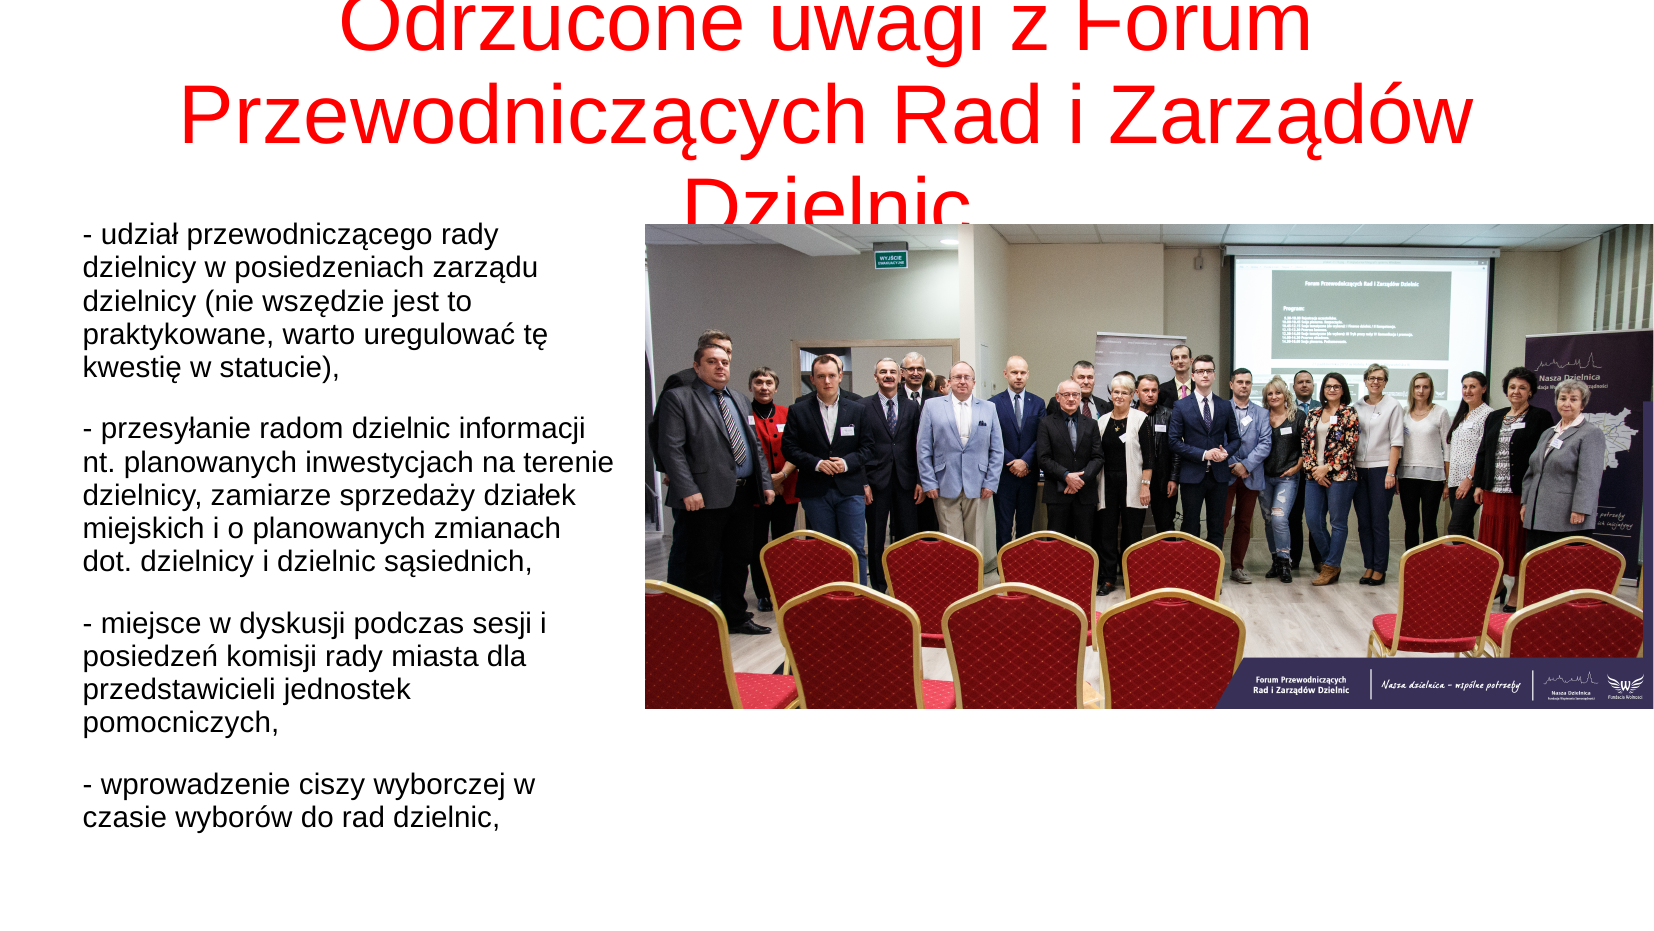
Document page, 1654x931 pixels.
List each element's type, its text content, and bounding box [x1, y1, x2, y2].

title Odrzucone uwagi z Forum Przewodniczących Rad i Zarządów Dzielnic [82, 31, 1571, 199]
list - udział przewodniczącego rady dzielnicy w posiedzeniach zarządu dzielnicy (nie wszędzie jest to praktykowane, warto uregulować tę kwestię w statucie), - przesyłanie radom dzielnic informacji nt. planowanych inwestycjach na terenie dzielnicy, zamiarze sprzedaży działek miejskich i o planowanych zmianach dot. dzielnicy i dzielnic sąsiednich, - miejsce w dyskusji podczas sesji i posiedzeń komisji rady miasta dla przedstawicieli jednostek pomocniczych, - wprowadzenie ciszy wyborczej w czasie wyborów do rad dzielnic, [82, 217, 616, 841]
picture [645, 224, 1654, 709]
